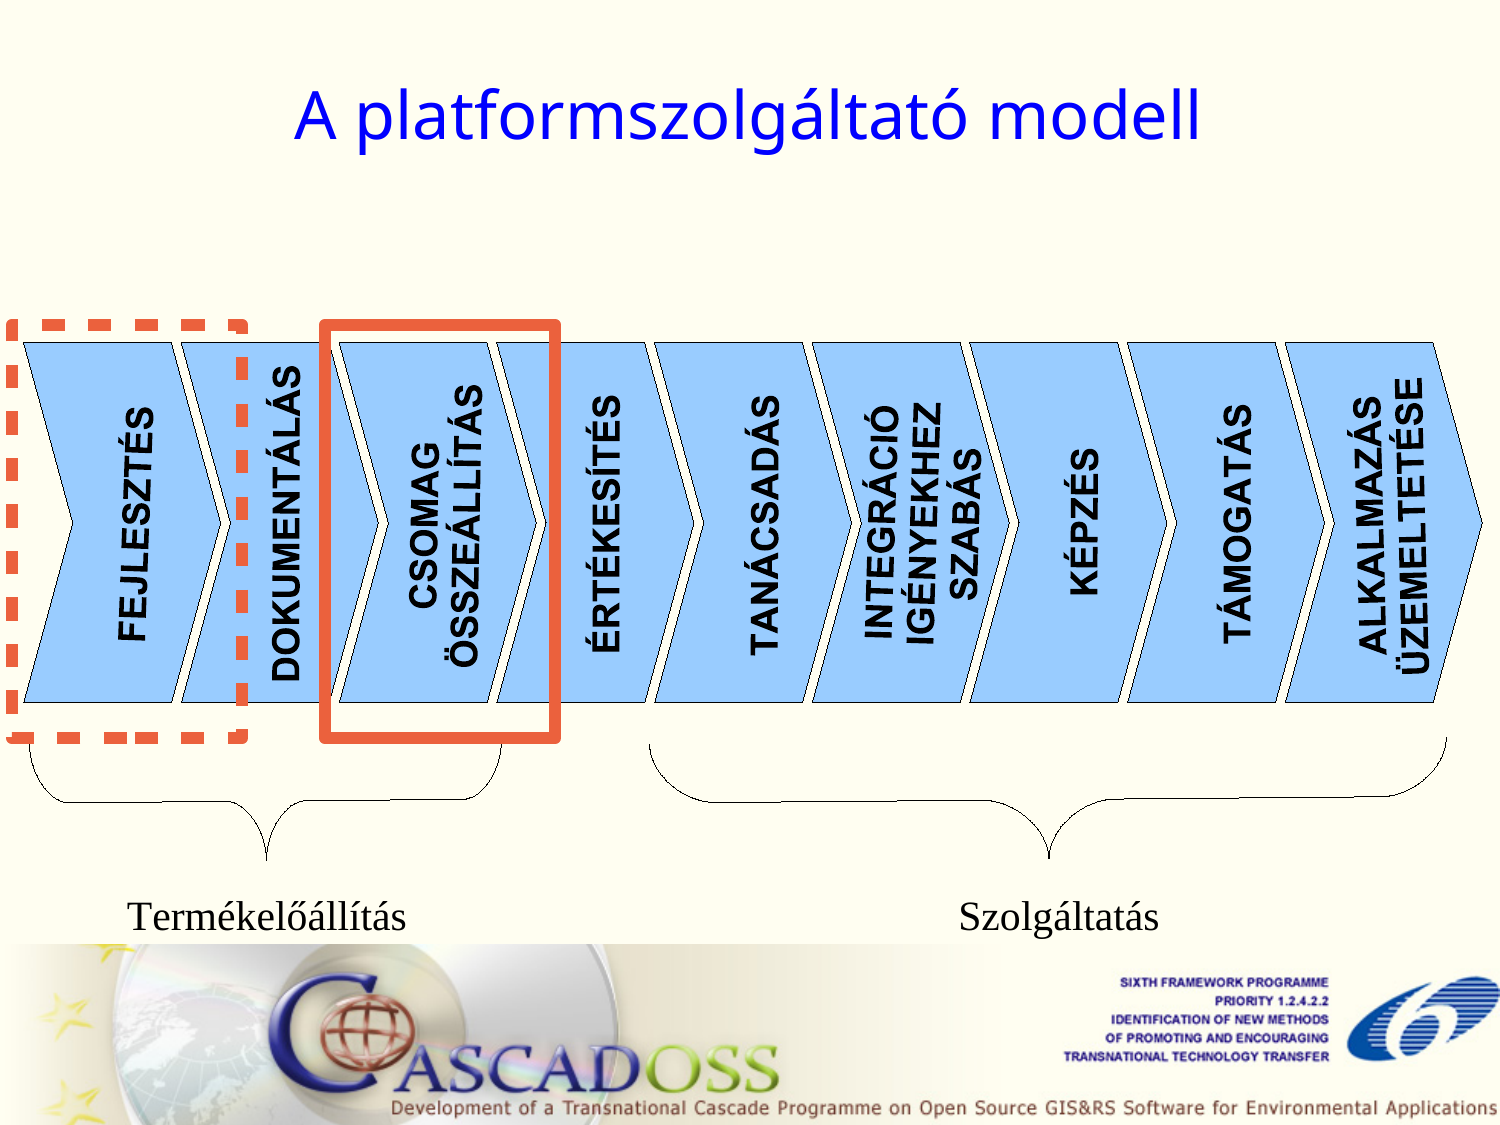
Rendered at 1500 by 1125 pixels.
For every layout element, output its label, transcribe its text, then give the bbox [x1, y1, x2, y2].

picture [0, 944, 1500, 1125]
text_box [812, 342, 1010, 703]
text_box [331, 349, 379, 696]
text_box [654, 342, 852, 703]
text_box [561, 342, 694, 703]
text_box [1285, 342, 1483, 703]
text_box Termékelőállítás [112, 885, 422, 948]
title A platformszolgáltató modell [74, 13, 1425, 216]
text_box [181, 342, 319, 703]
text_box [23, 342, 221, 703]
text_box [1127, 342, 1325, 703]
text_box [339, 342, 537, 703]
text_box [496, 342, 549, 703]
text_box Szolgáltatás [943, 885, 1175, 948]
text_box [969, 342, 1167, 703]
